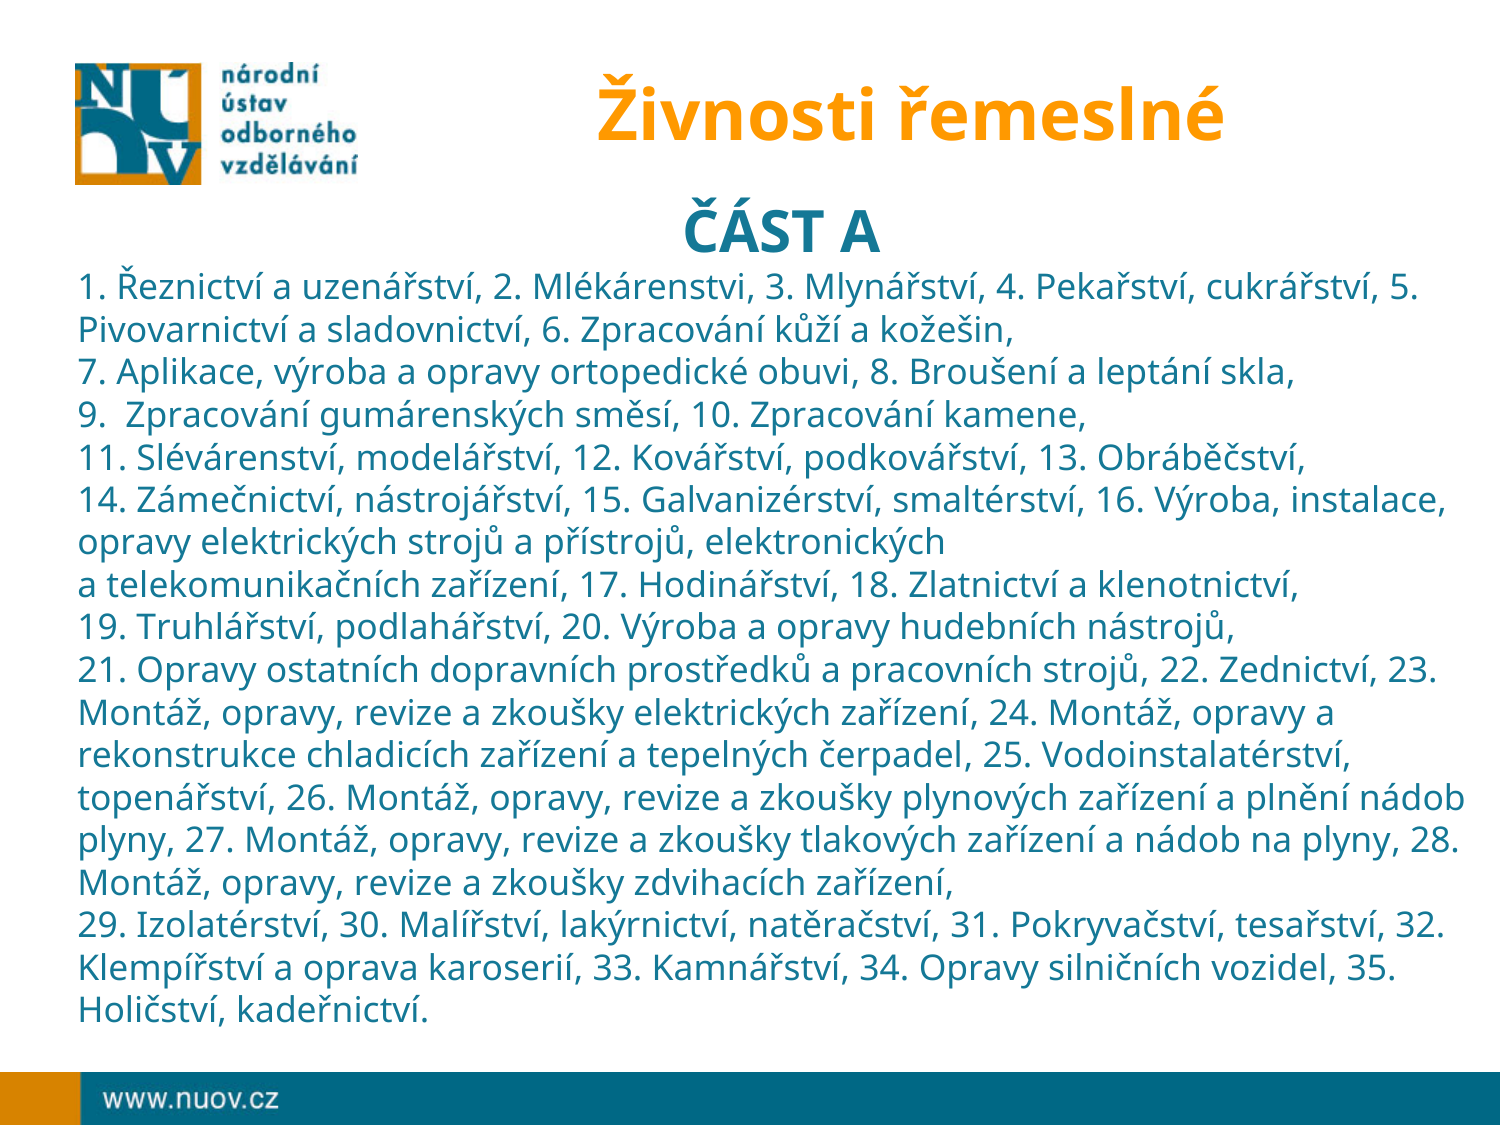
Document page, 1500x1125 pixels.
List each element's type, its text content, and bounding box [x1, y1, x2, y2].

title Živnosti řemeslné [399, 37, 1425, 186]
text_box [0, 1072, 1500, 1125]
text_box ČÁST A 1. Řeznictví a uzenářství, 2. Mlékárenstvi, 3. Mlynářství, 4. Pekařství, cukrářství, 5. Pivovarnictví a sladovnictví, 6. Zpracování kůží a kožešin, 7. Aplikace, výroba a opravy ortopedické obuvi, 8. Broušení a leptání skla, 9. Zpracování gumárenských směsí, 10. Zpracování kamene, 11. Slévárenství, modelářství, 12. Kovářství, podkovářství, 13. Obráběčství, 14. Zámečnictví, nástrojářství, 15. Galvanizérství, smaltérství, 16. Výroba, instalace, opravy elektrických strojů a přístrojů, elektronických a telekomunikačních zařízení, 17. Hodinářství, 18. Zlatnictví a klenotnictví, 19. Truhlářství, podlahářství, 20. Výroba a opravy hudebních nástrojů, 21. Opravy ostatních dopravních prostředků a pracovních strojů, 22. Zednictví, 23. Montáž, opravy, revize a zkoušky elektrických zařízení, 24. Montáž, opravy a rekonstrukce chladicích zařízení a tepelných čerpadel, 25. Vodoinstalatérství, topenářství, 26. Montáž, opravy, revize a zkoušky plynových zařízení a plnění nádob plyny, 27. Montáž, opravy, revize a zkoušky tlakových zařízení a nádob na plyny, 28. Montáž, opravy, revize a zkoušky zdvihacích zařízení, 29. Izolatérství, 30. Malířství, lakýrnictví, natěračství, 31. Pokryvačství, tesařství, 32. Klempířství a oprava karoserií, 33. Kamnářství, 34. Opravy silničních vozidel, 35. Holičství, kadeřnictví. [62, 186, 1500, 1038]
text_box [75, 62, 358, 185]
